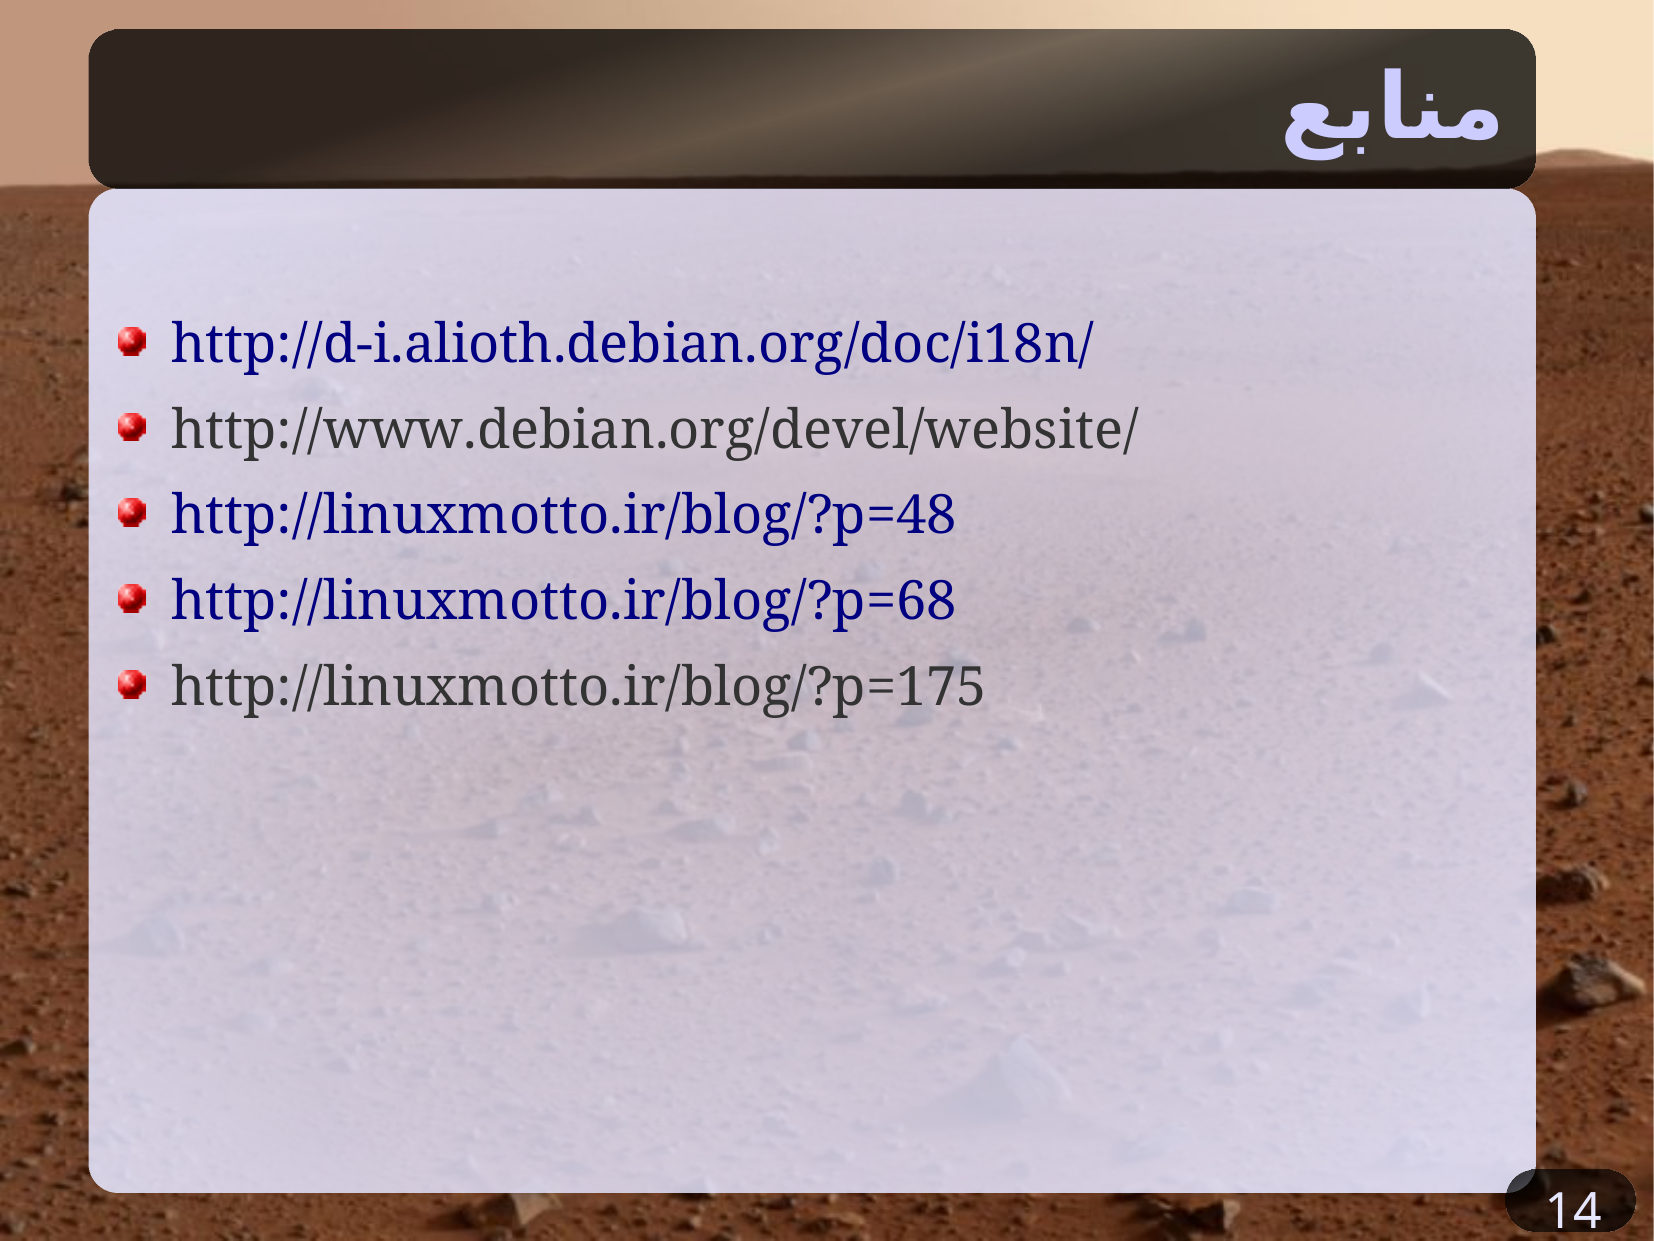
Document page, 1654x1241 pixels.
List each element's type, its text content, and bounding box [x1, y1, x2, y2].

picture [0, 0, 1654, 1241]
list http://d-i.alioth.debian.org/doc/i18n/ http://www.debian.org/devel/website/ http://linuxmotto.ir/blog/?p=48 http://linuxmotto.ir/blog/?p=68 http://linuxmotto.ir/blog/?p=175 [118, 218, 1477, 1164]
title منابع [118, 29, 1506, 178]
